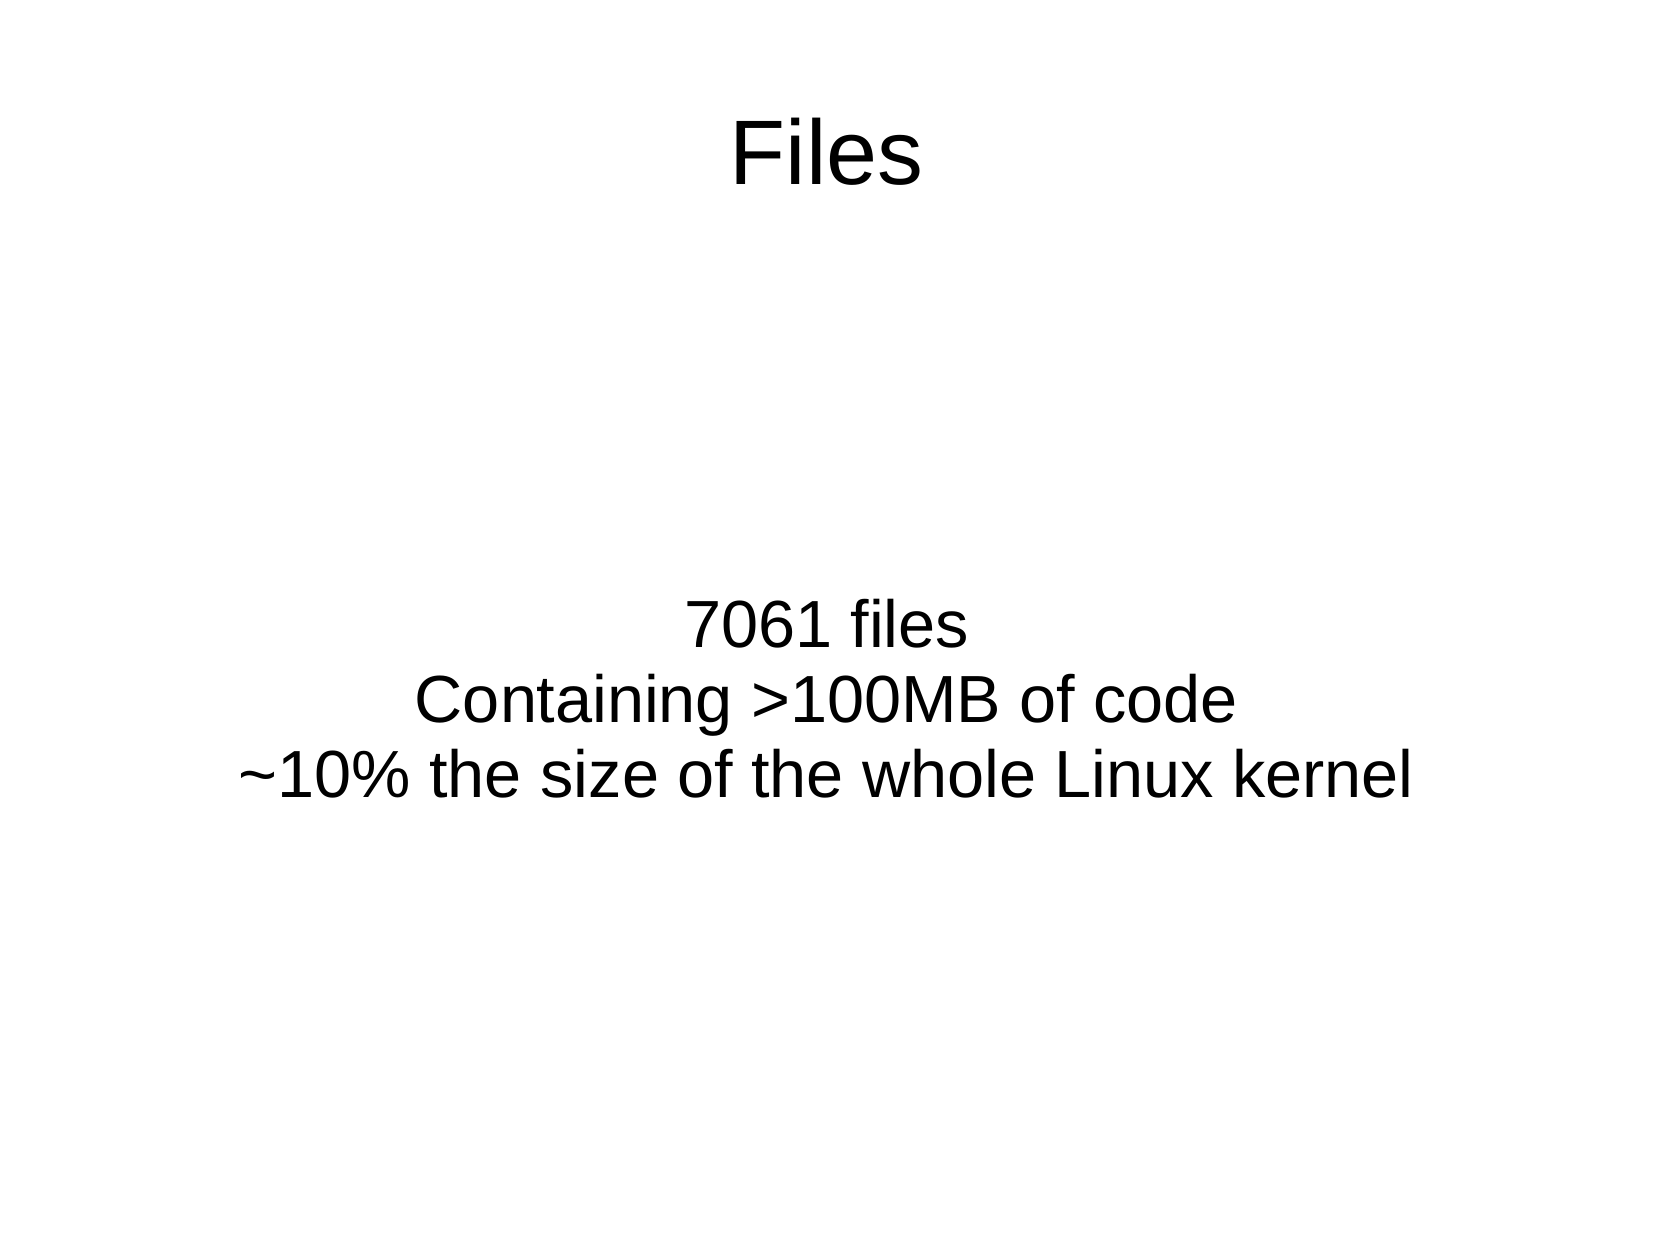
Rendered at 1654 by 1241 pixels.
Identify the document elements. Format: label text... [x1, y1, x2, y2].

title Files [82, 49, 1571, 257]
subtitle 7061 files Containing >100MB of code ~10% the size of the whole Linux kernel [82, 290, 1571, 1109]
